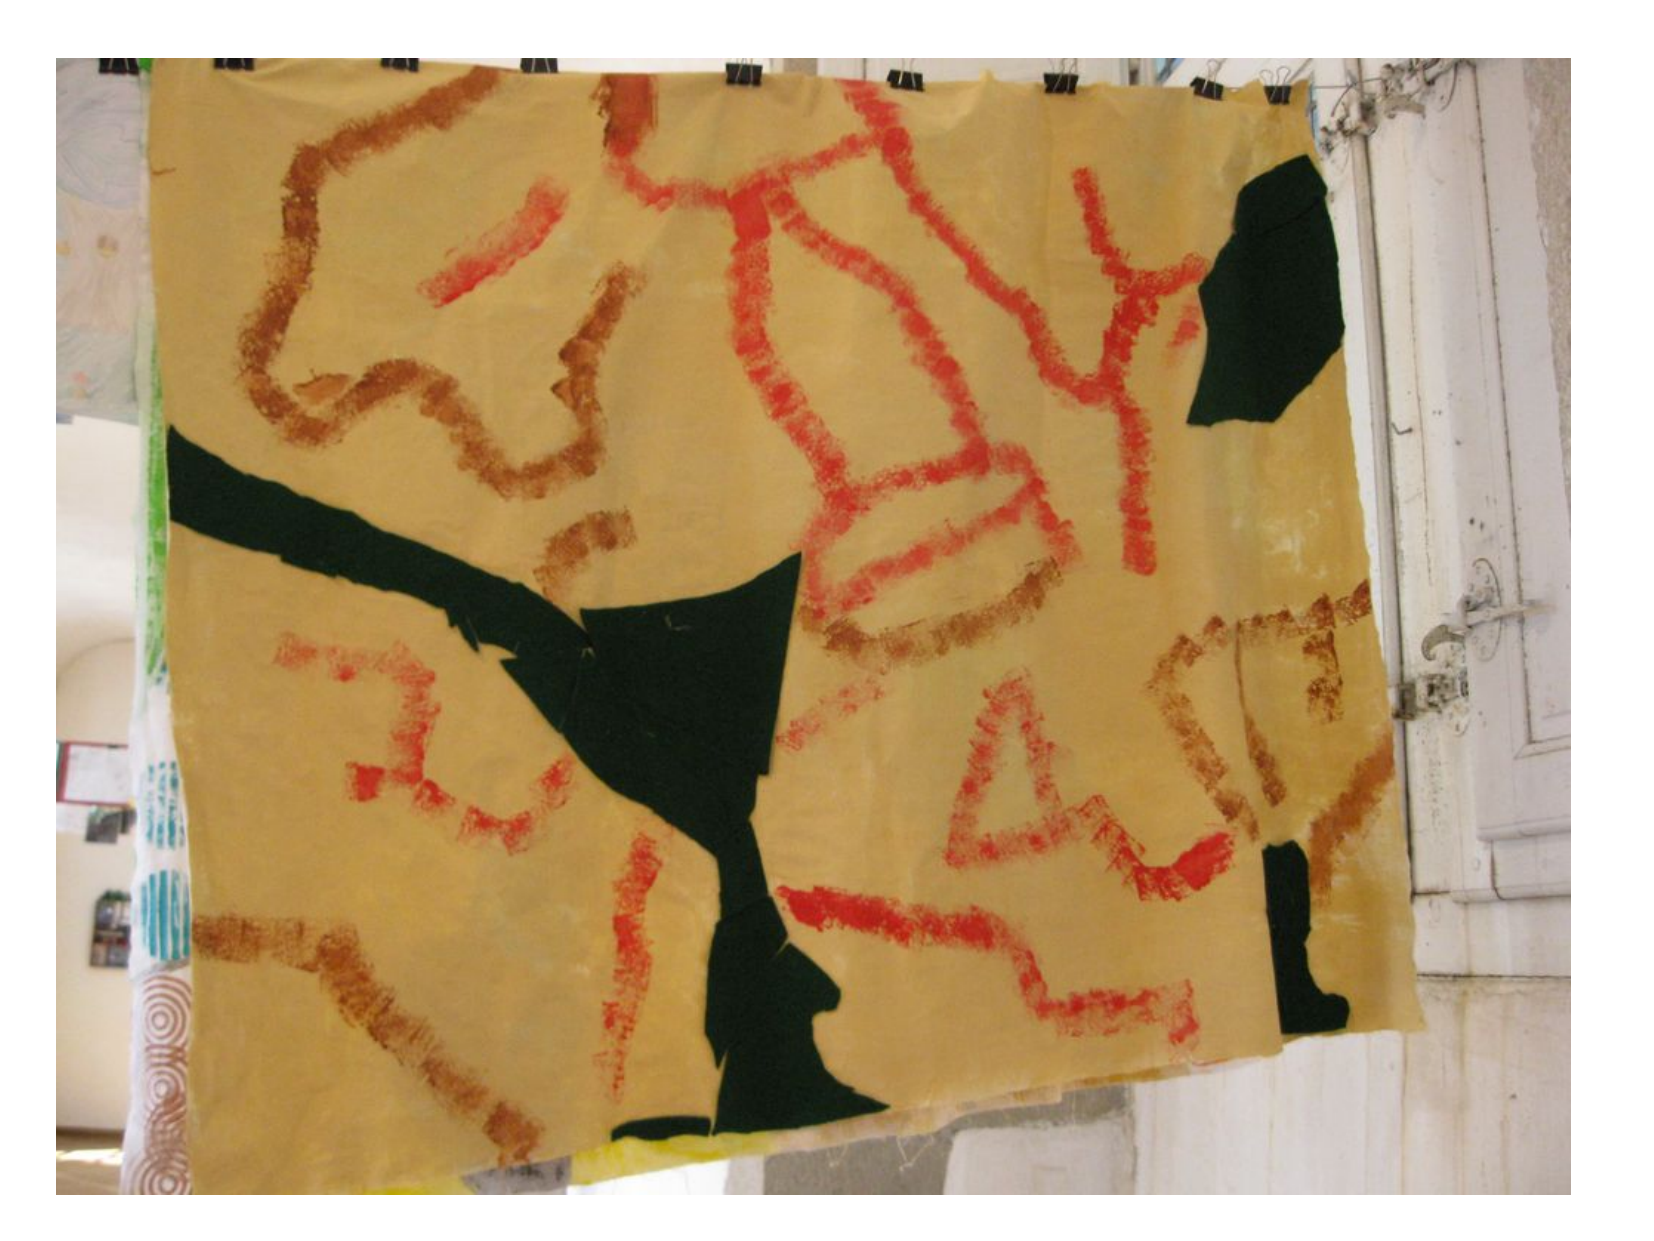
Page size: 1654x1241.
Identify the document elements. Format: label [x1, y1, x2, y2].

picture [56, 58, 1571, 1195]
